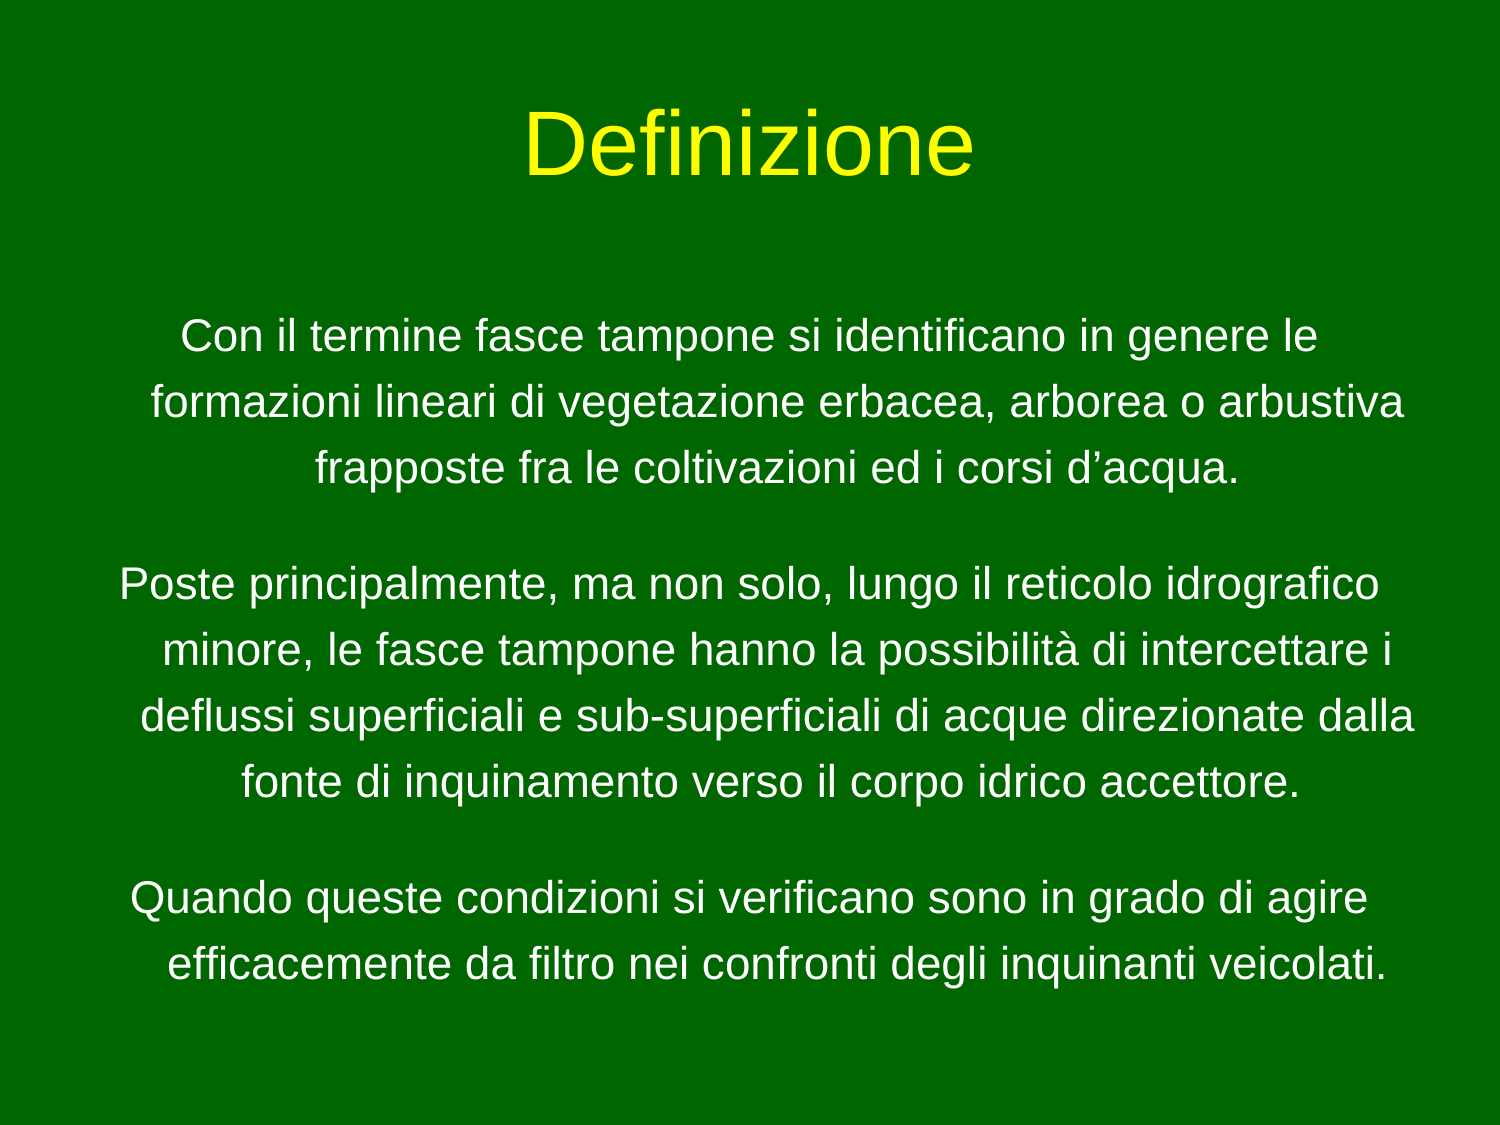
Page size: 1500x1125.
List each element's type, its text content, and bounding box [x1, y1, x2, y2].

subtitle Con il termine fasce tampone si identificano in genere le formazioni lineari di vegetazione erbacea, arborea o arbustiva frapposte fra le coltivazioni ed i corsi d’acqua. Poste principalmente, ma non solo, lungo il reticolo idrografico minore, le fasce tampone hanno la possibilità di intercettare i deflussi superficiali e sub-superficiali di acque direzionate dalla fonte di inquinamento verso il corpo idrico accettore. Quando queste condizioni si verificano sono in grado di agire efficacemente da filtro nei confronti degli inquinanti veicolati. [75, 248, 1425, 1036]
title Definizione [75, 21, 1425, 248]
